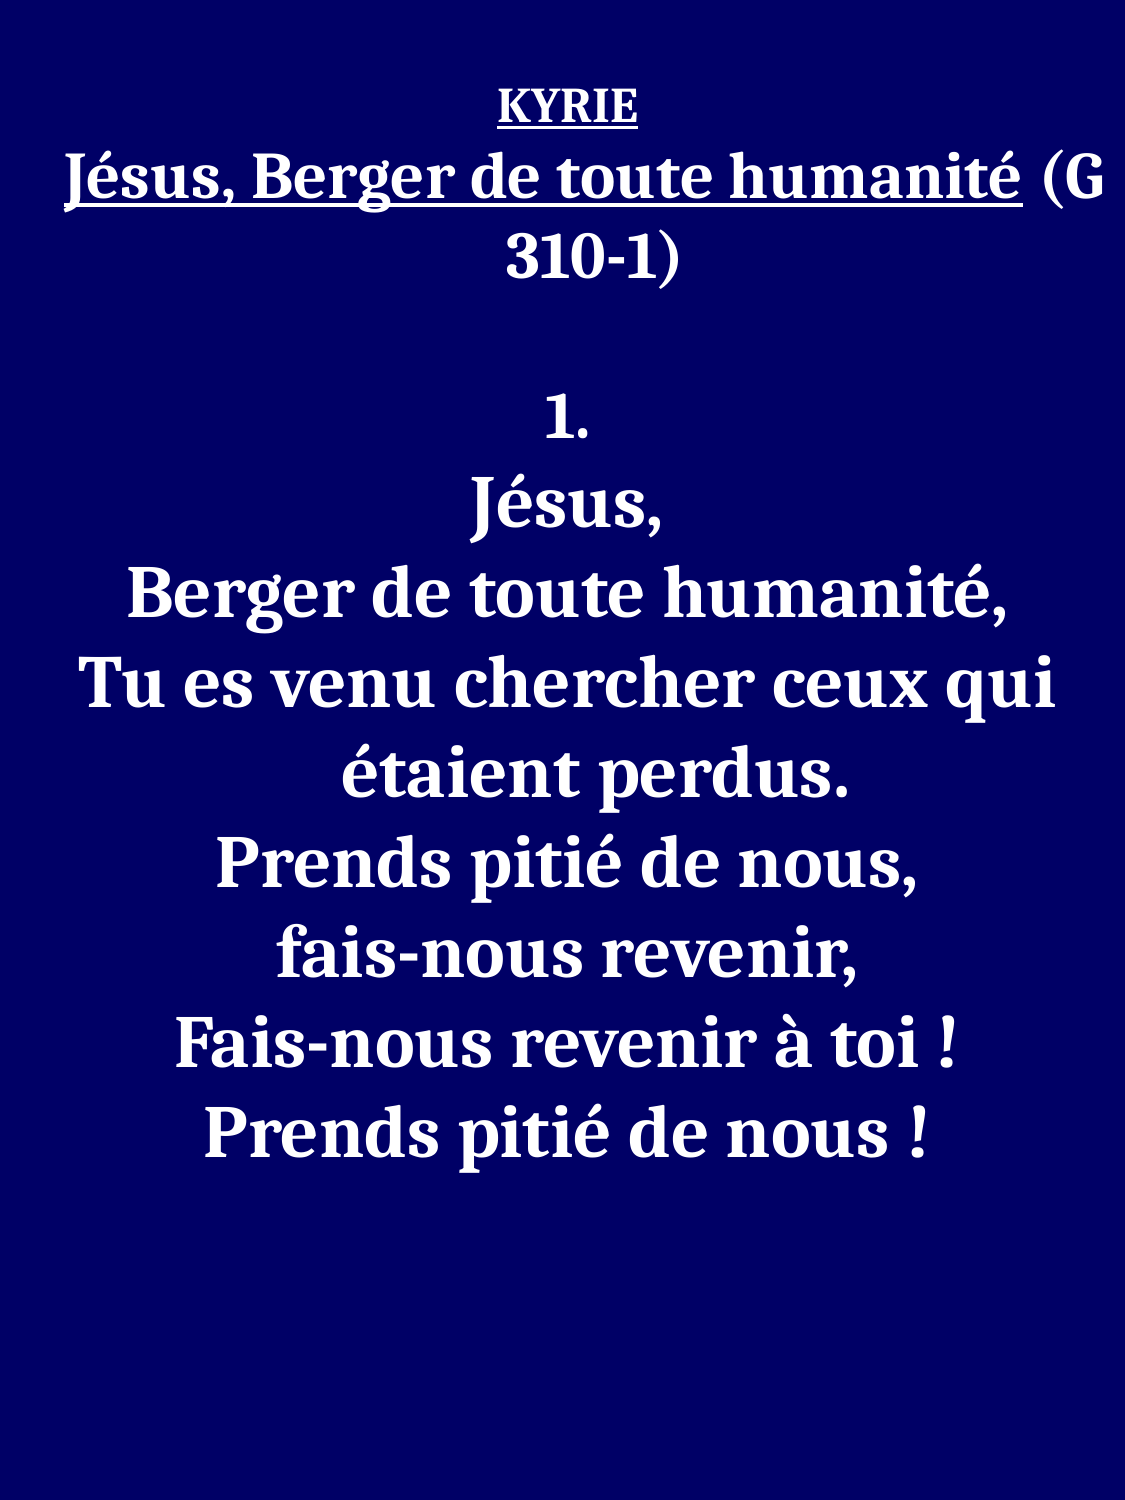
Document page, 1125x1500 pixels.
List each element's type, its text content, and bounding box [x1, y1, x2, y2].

text_box KYRIE Jésus, Berger de toute humanité (G 310-1) 1. Jésus, Berger de toute humanité, Tu es venu chercher ceux qui étaient perdus. Prends pitié de nous, fais-nous revenir, Fais-nous revenir à toi ! Prends pitié de nous ! [10, 64, 1125, 1448]
